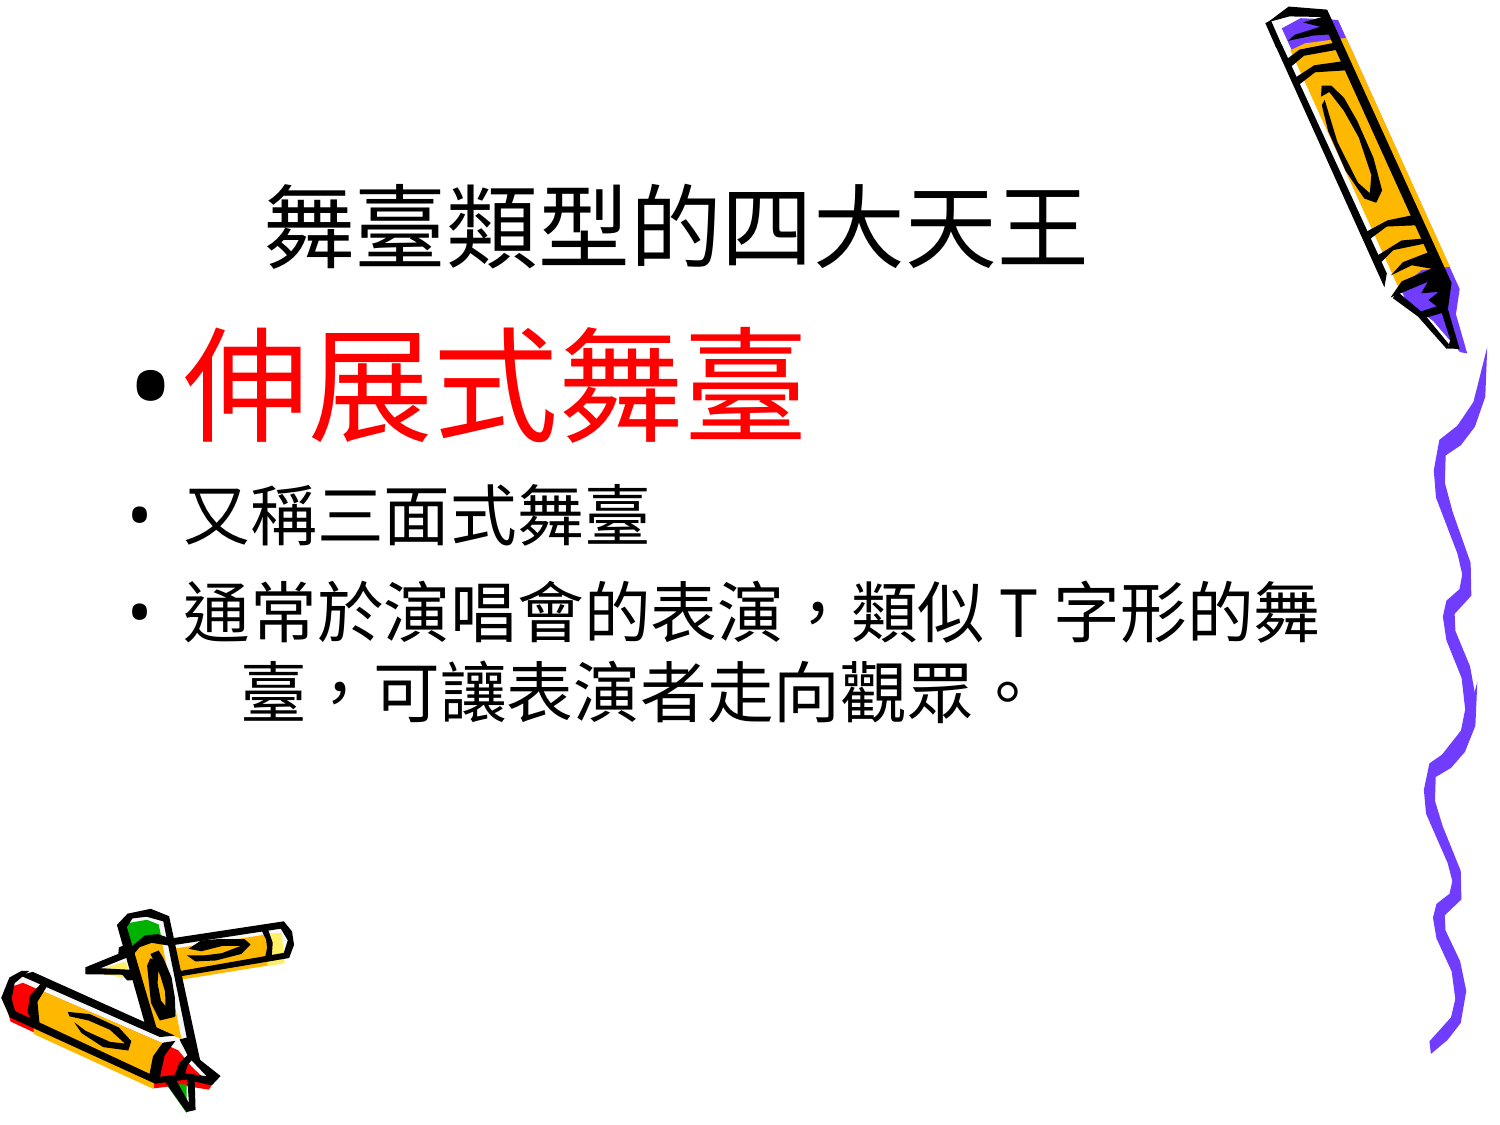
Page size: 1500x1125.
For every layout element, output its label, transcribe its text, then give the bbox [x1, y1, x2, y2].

title 舞臺類型的四大天王 [112, 24, 1240, 288]
list 伸展式舞臺 又稱三面式舞臺 通常於演唱會的表演，類似T字形的舞臺，可讓表演者走向觀眾。 [112, 299, 1375, 901]
